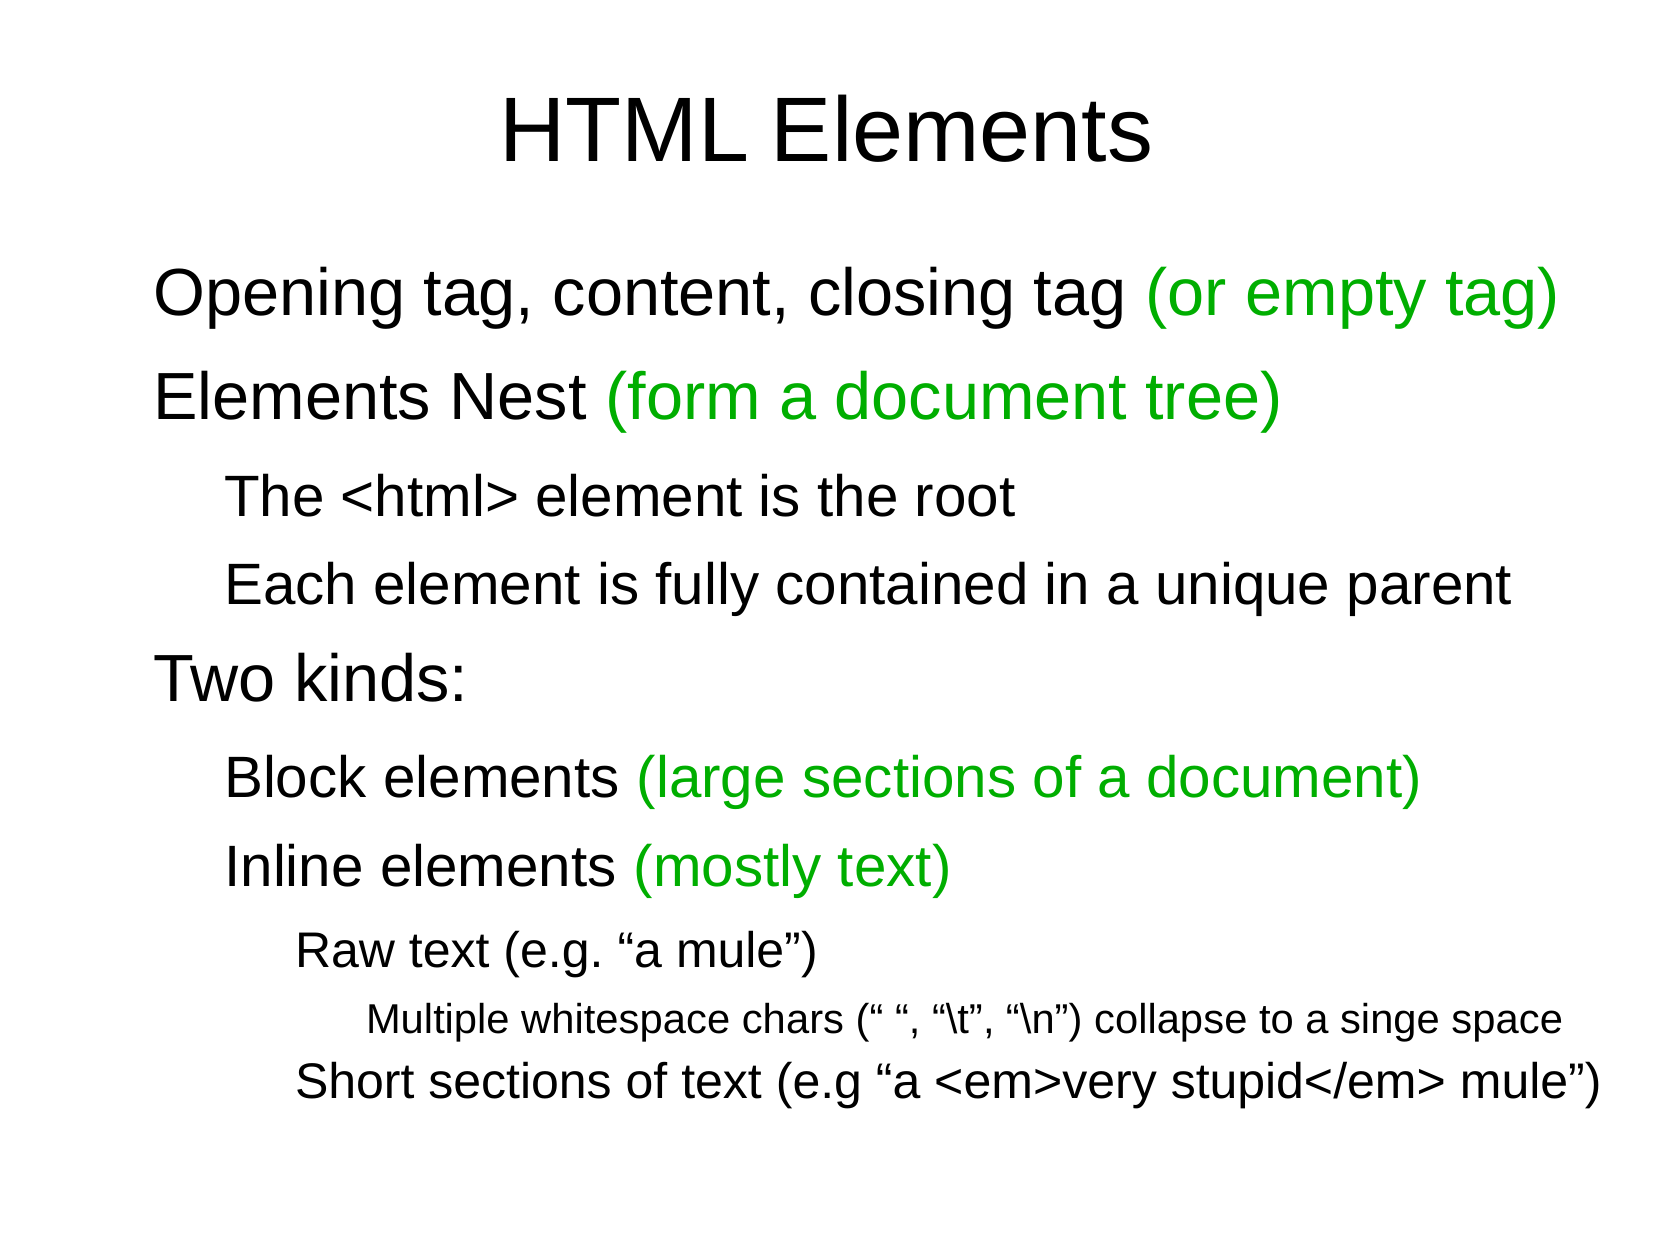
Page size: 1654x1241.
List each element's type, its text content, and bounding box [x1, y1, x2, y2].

title HTML Elements [82, 25, 1571, 233]
list Opening tag, content, closing tag (or empty tag) Elements Nest (form a document tree) The <html> element is the root Each element is fully contained in a unique parent Two kinds: Block elements (large sections of a document) Inline elements (mostly text) Raw text (e.g. “a mule”) Multiple whitespace chars (“ “, “\t”, “\n”) collapse to a singe space Short sections of text (e.g “a <em>very stupid</em> mule”) [82, 254, 1613, 1109]
